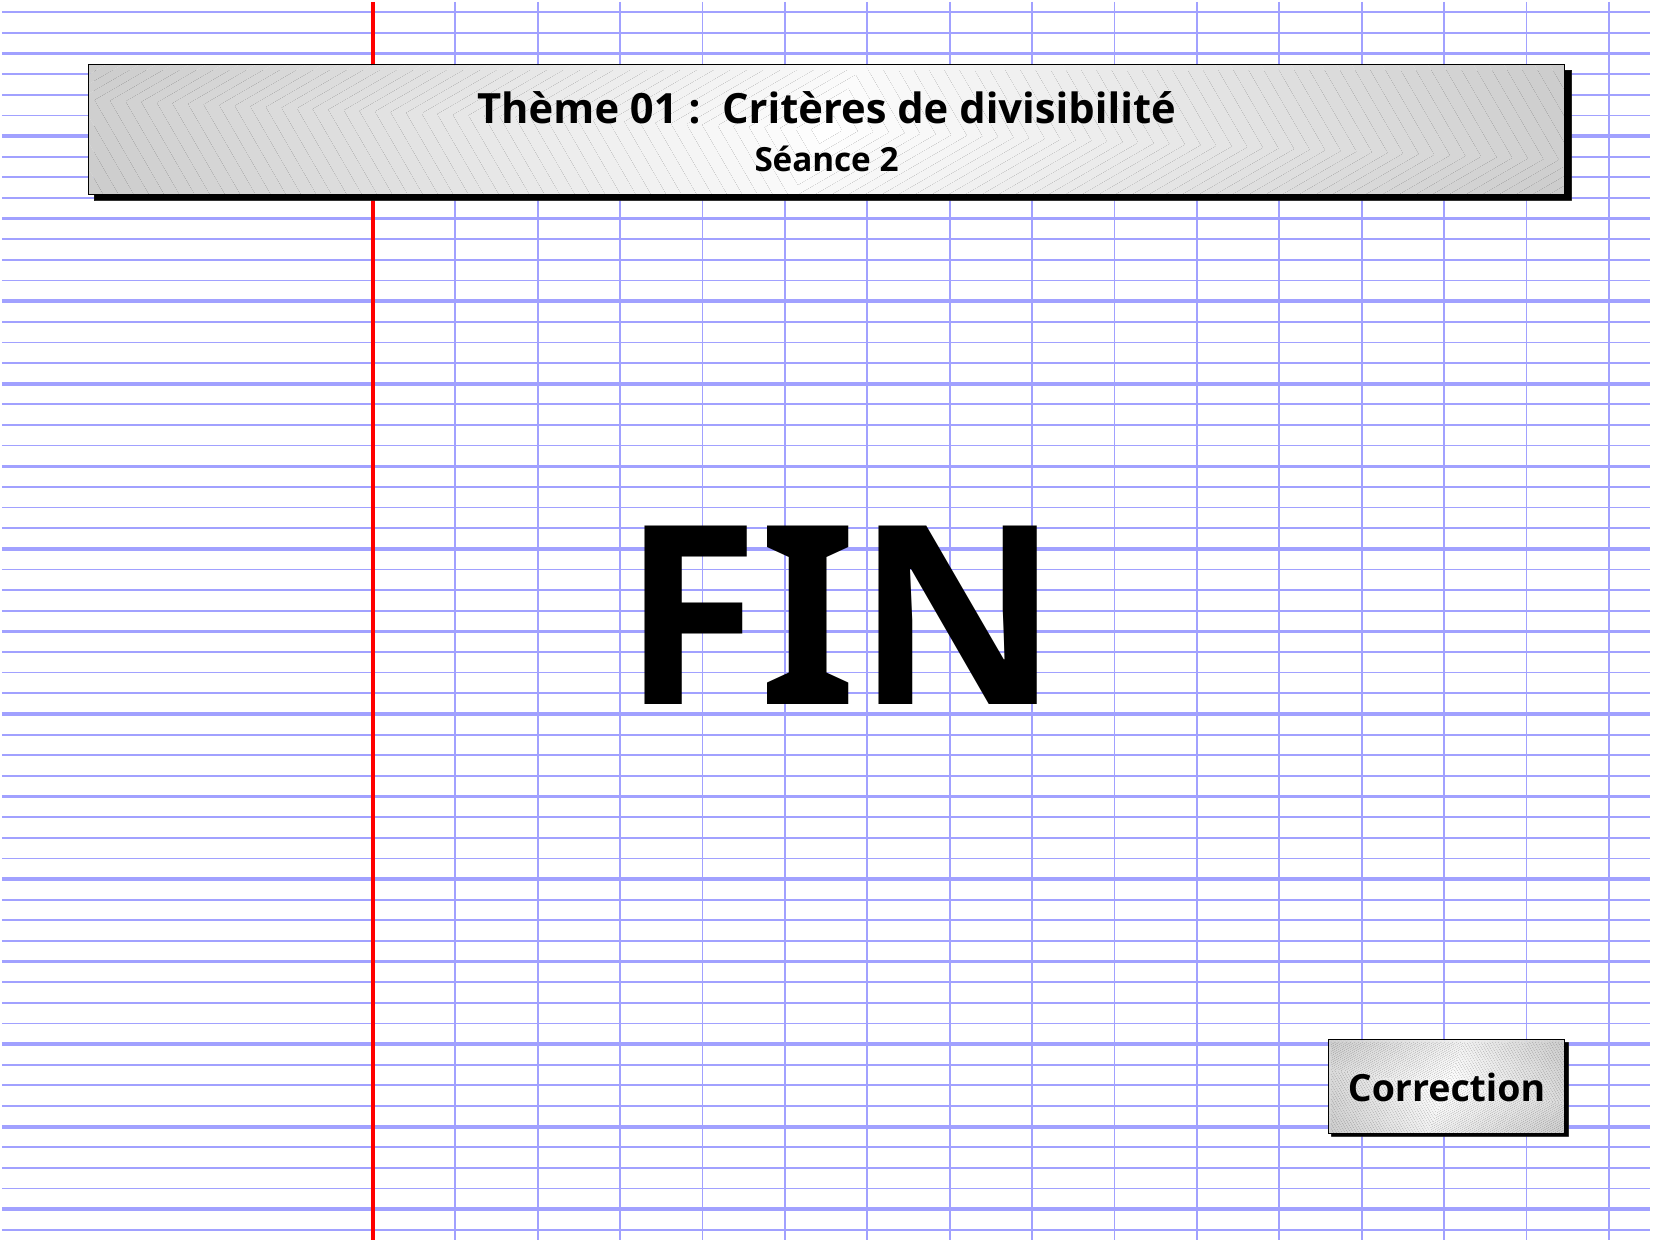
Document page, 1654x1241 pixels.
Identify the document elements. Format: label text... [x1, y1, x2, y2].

text_box Correction [1328, 1039, 1565, 1134]
picture [0, 0, 1654, 1241]
text_box FIN [413, 429, 1270, 798]
text_box Thème 01 : Critères de divisibilité Séance 2 [88, 64, 1565, 195]
